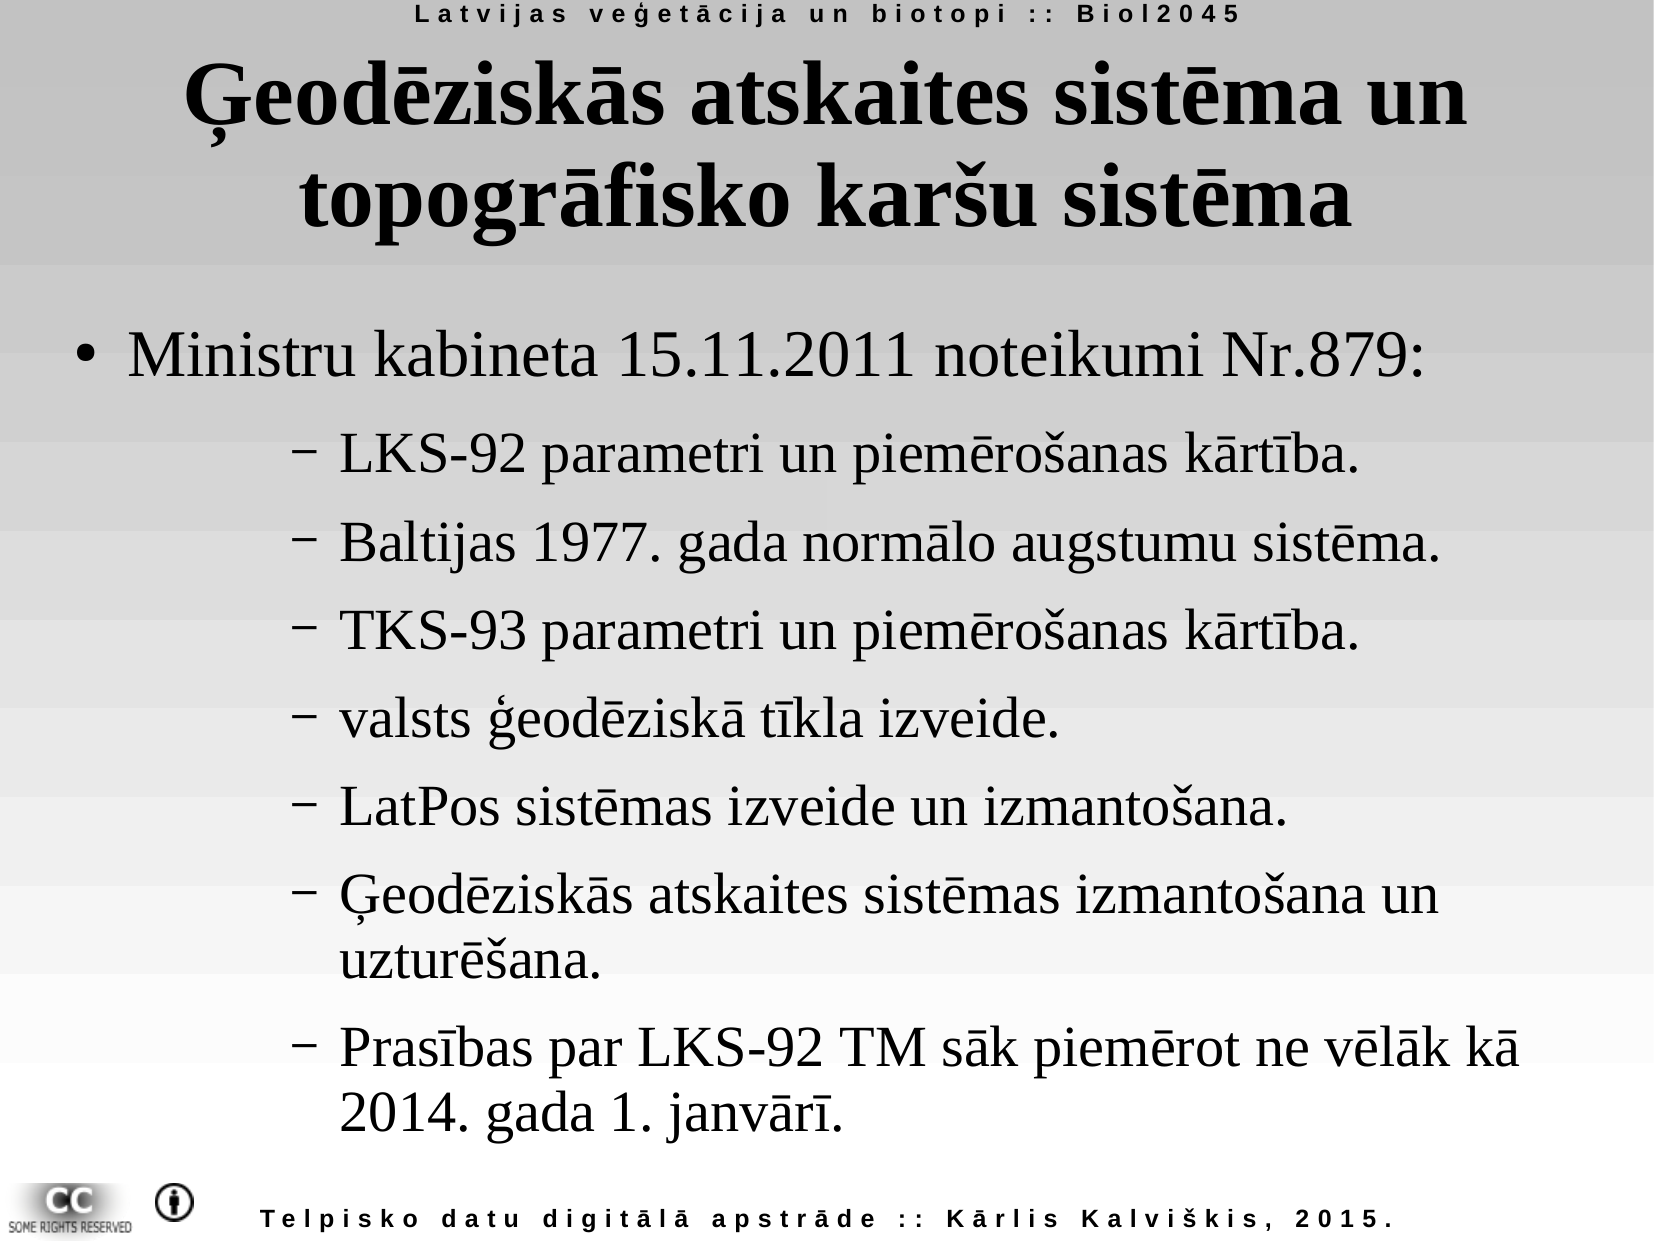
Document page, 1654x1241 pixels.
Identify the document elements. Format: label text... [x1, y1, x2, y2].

title Ģeodēziskās atskaites sistēma un topogrāfisko karšu sistēma [0, 1, 1654, 287]
list Ministru kabineta 15.11.2011 noteikumi Nr.879: LKS-92 parametri un piemērošanas kārtība. Baltijas 1977. gada normālo augstumu sistēma. TKS-93 parametri un piemērošanas kārtība. valsts ģeodēziskā tīkla izveide. LatPos sistēmas izveide un izmantošana. Ģeodēziskās atskaites sistēmas izmantošana un uzturēšana. Prasības par LKS-92 TM sāk piemērot ne vēlāk kā 2014. gada 1. janvārī. [56, 317, 1600, 1175]
picture [0, 287, 1654, 1241]
